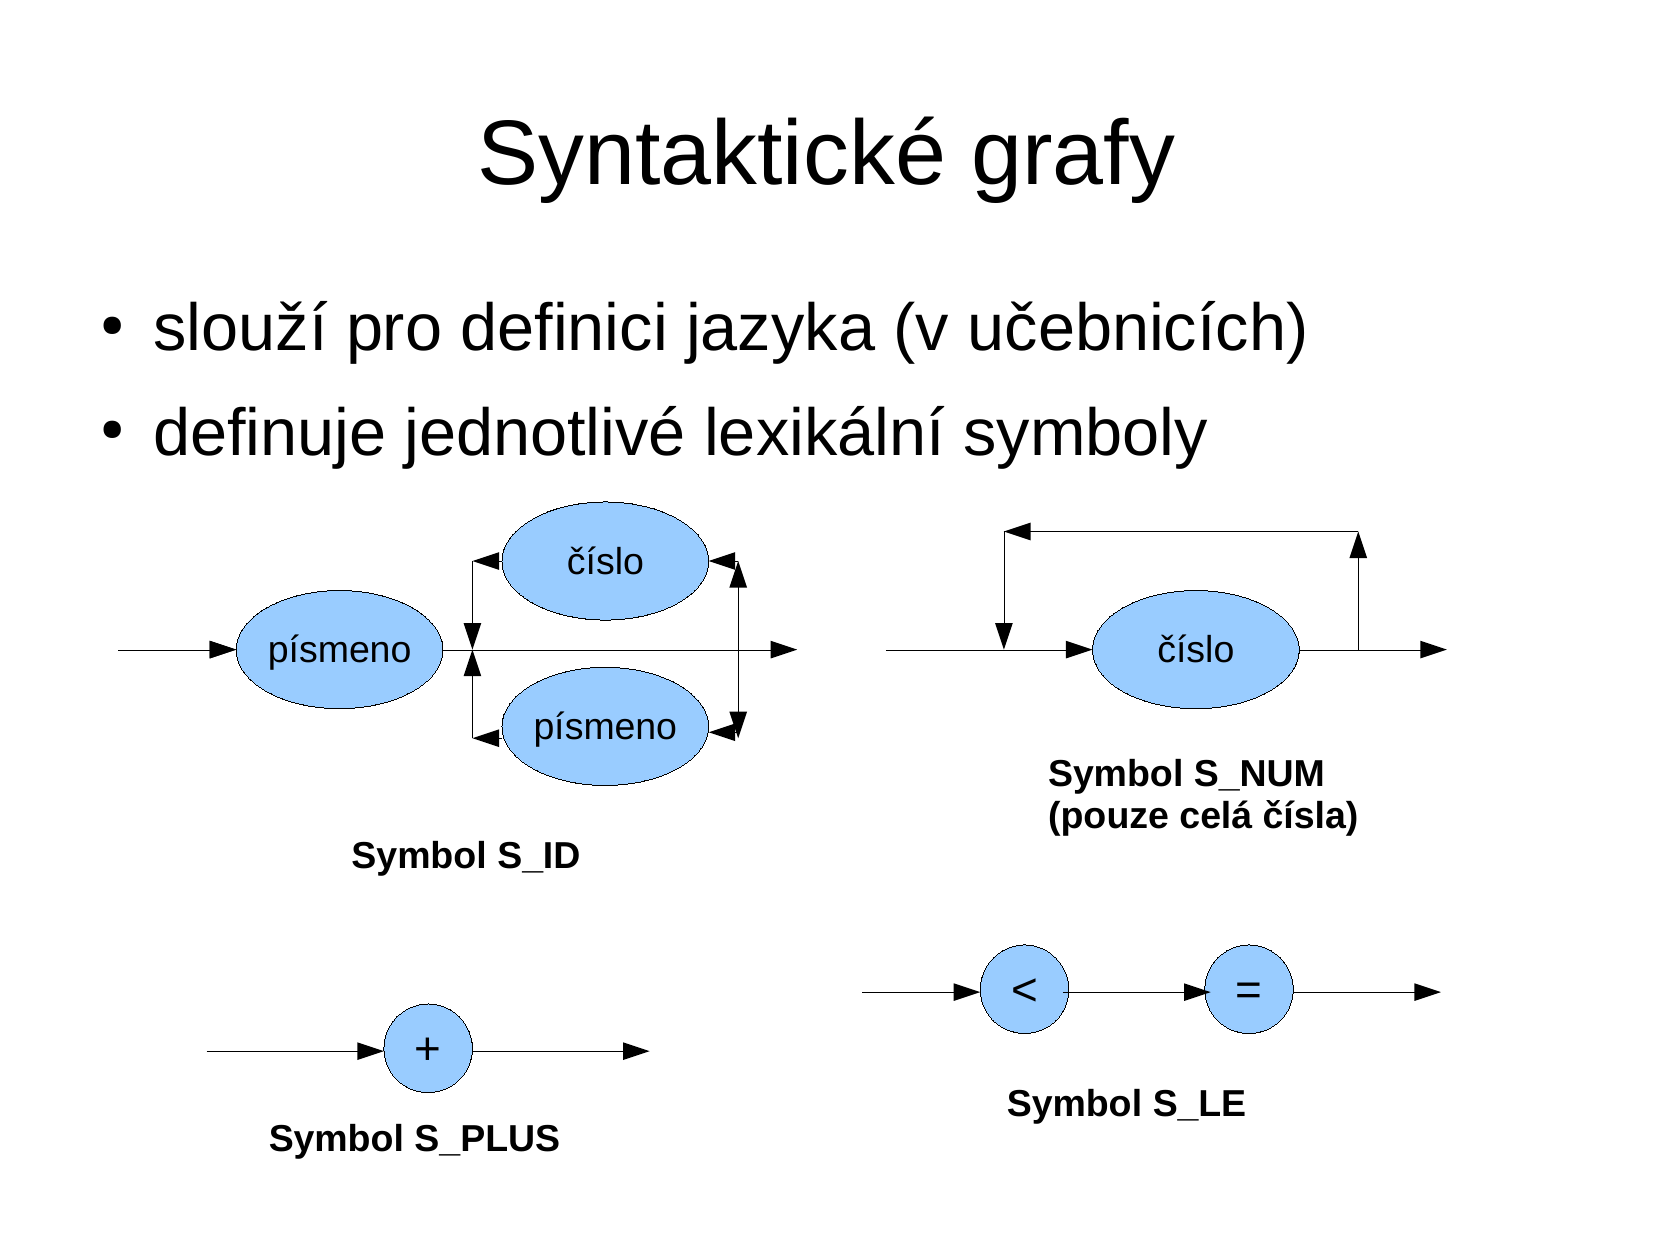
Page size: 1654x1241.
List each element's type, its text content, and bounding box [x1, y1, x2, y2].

title Syntaktické grafy [82, 56, 1571, 250]
text_box písmeno [501, 667, 709, 786]
text_box Symbol S_LE [992, 1074, 1300, 1132]
text_box Symbol S_NUM (pouze celá čísla) [1033, 745, 1430, 844]
text_box < [980, 944, 1069, 1034]
text_box Symbol S_PLUS [253, 1110, 597, 1168]
text_box číslo [501, 501, 709, 621]
list slouží pro definici jazyka (v učebnicích) definuje jednotlivé lexikální symboly [82, 290, 1571, 470]
text_box písmeno [236, 590, 443, 709]
text_box Symbol S_ID [336, 826, 603, 884]
text_box číslo [1092, 590, 1300, 709]
text_box = [1204, 944, 1294, 1034]
text_box + [383, 1003, 473, 1093]
